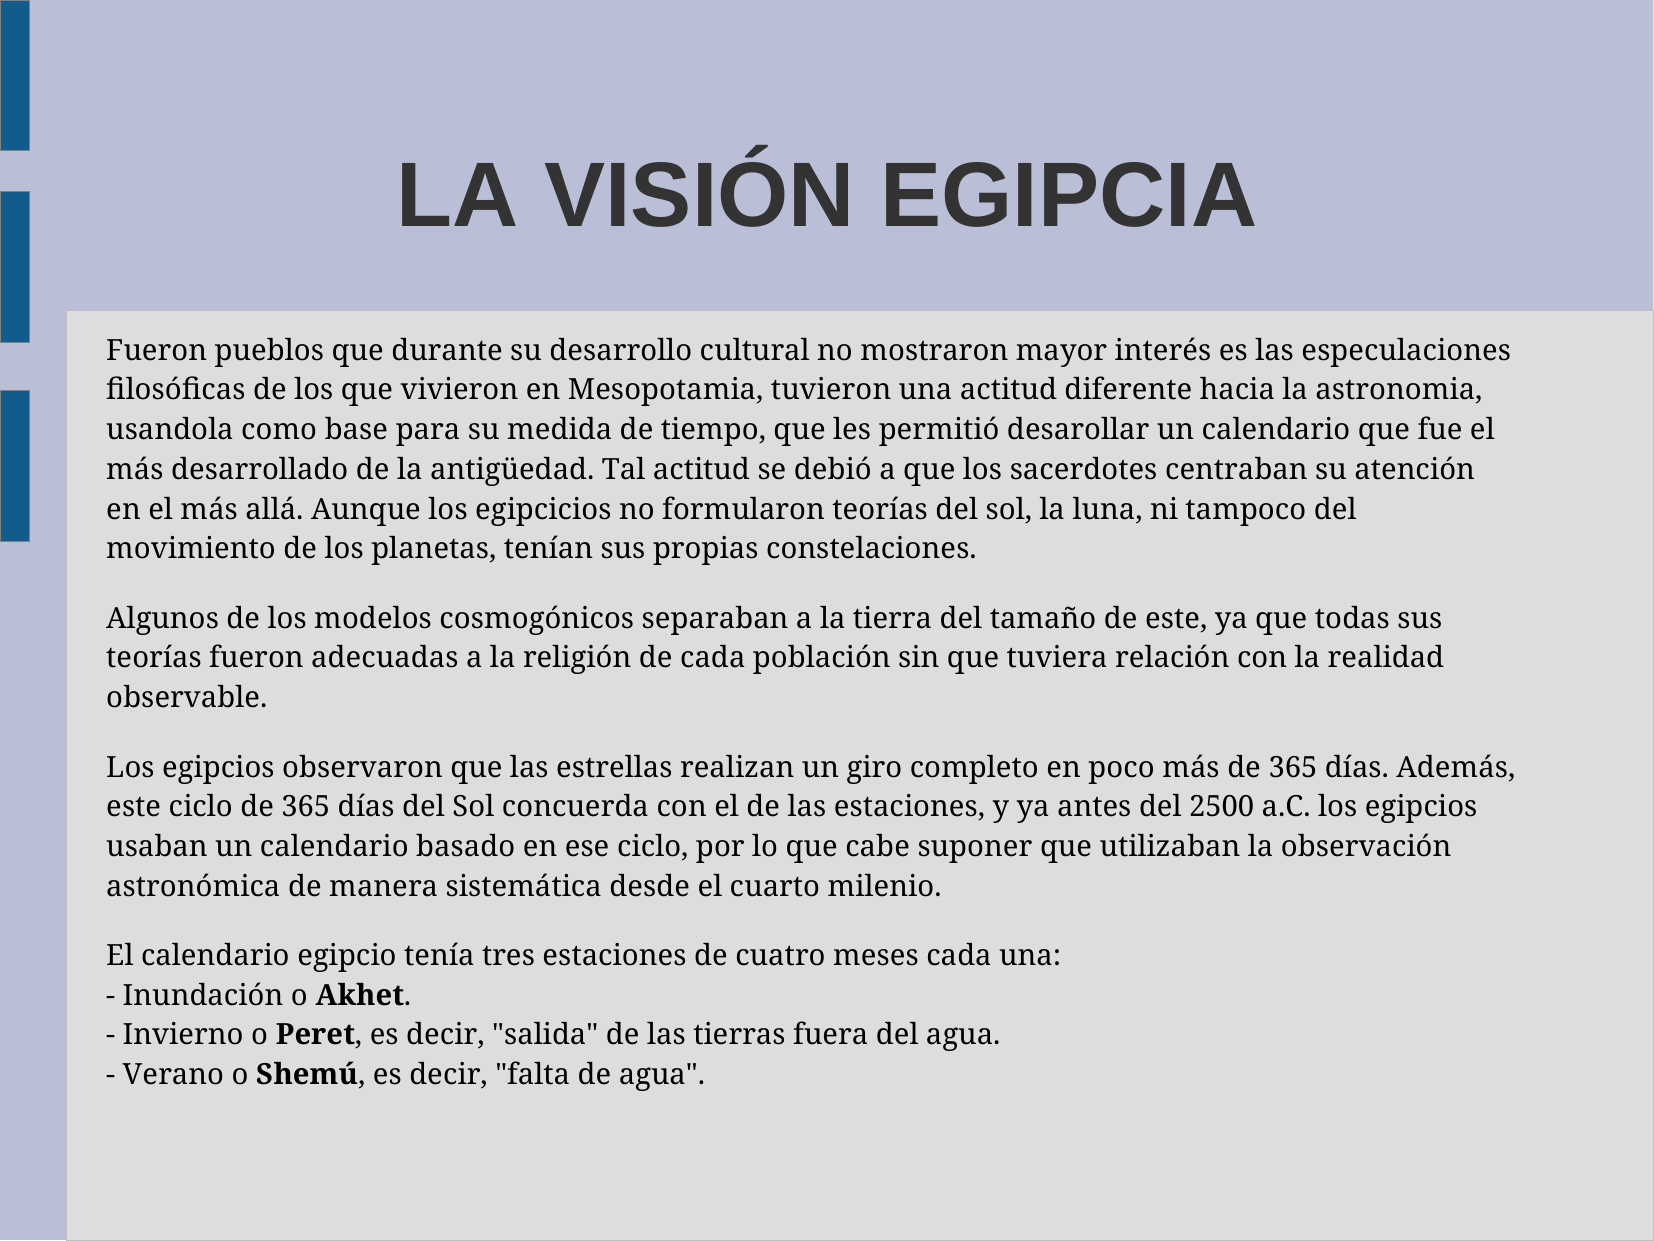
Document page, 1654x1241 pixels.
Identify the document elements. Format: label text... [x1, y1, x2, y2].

title LA VISIÓN EGIPCIA [121, 91, 1534, 299]
list Fueron pueblos que durante su desarrollo cultural no mostraron mayor interés es las especulaciones filosóficas de los que vivieron en Mesopotamia, tuvieron una actitud diferente hacia la astronomia, usandola como base para su medida de tiempo, que les permitió desarollar un calendario que fue el más desarrollado de la antigüedad. Tal actitud se debió a que los sacerdotes centraban su atención en el más allá. Aunque los egipcicios no formularon teorías del sol, la luna, ni tampoco del movimiento de los planetas, tenían sus propias constelaciones. Algunos de los modelos cosmogónicos separaban a la tierra del tamaño de este, ya que todas sus teorías fueron adecuadas a la religión de cada población sin que tuviera relación con la realidad observable. Los egipcios observaron que las estrellas realizan un giro completo en poco más de 365 días. Además, este ciclo de 365 días del Sol concuerda con el de las estaciones, y ya antes del 2500 a.C. los egipcios usaban un calendario basado en ese ciclo, por lo que cabe suponer que utilizaban la observación astronómica de manera sistemática desde el cuarto milenio. El calendario egipcio tenía tres estaciones de cuatro meses cada una: - Inundación o Akhet. - Invierno o Peret, es decir, "salida" de las tierras fuera del agua. - Verano o Shemú, es decir, "falta de agua". [106, 328, 1519, 1111]
